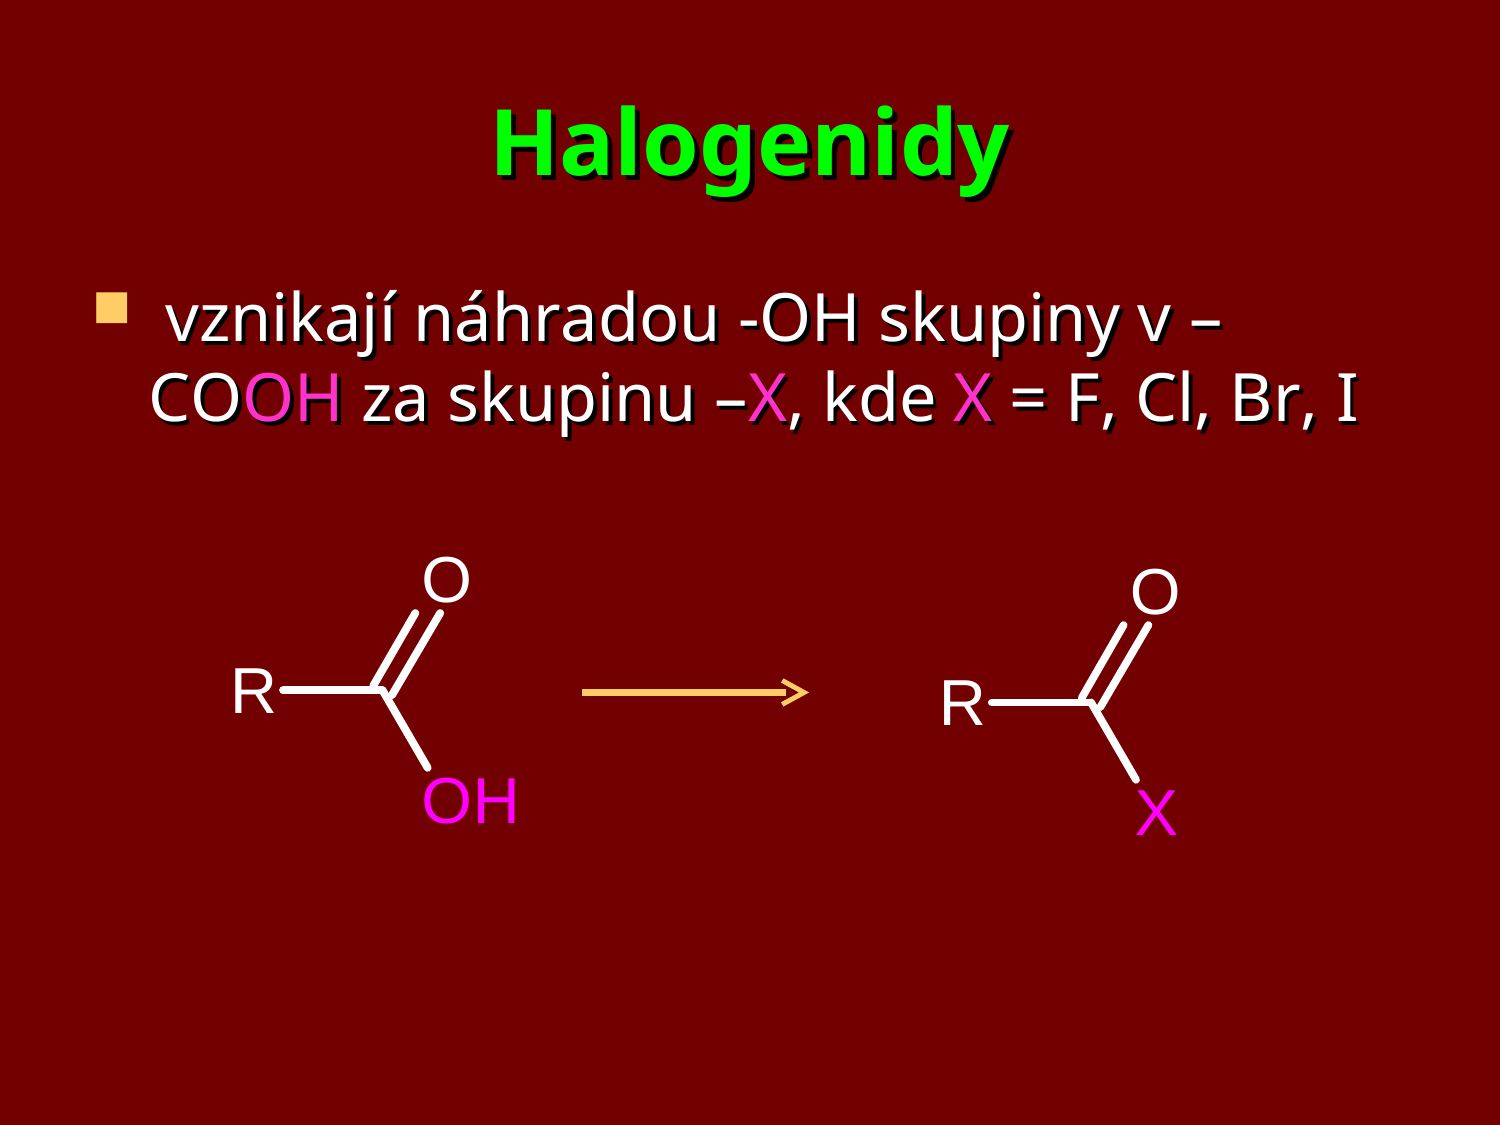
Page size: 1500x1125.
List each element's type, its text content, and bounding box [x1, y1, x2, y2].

list vznikají náhradou -OH skupiny v –COOH za skupinu –X, kde X = F, Cl, Br, I [76, 267, 1427, 1005]
title Halogenidy [75, 45, 1426, 233]
chart [230, 538, 517, 835]
chart [939, 550, 1192, 847]
